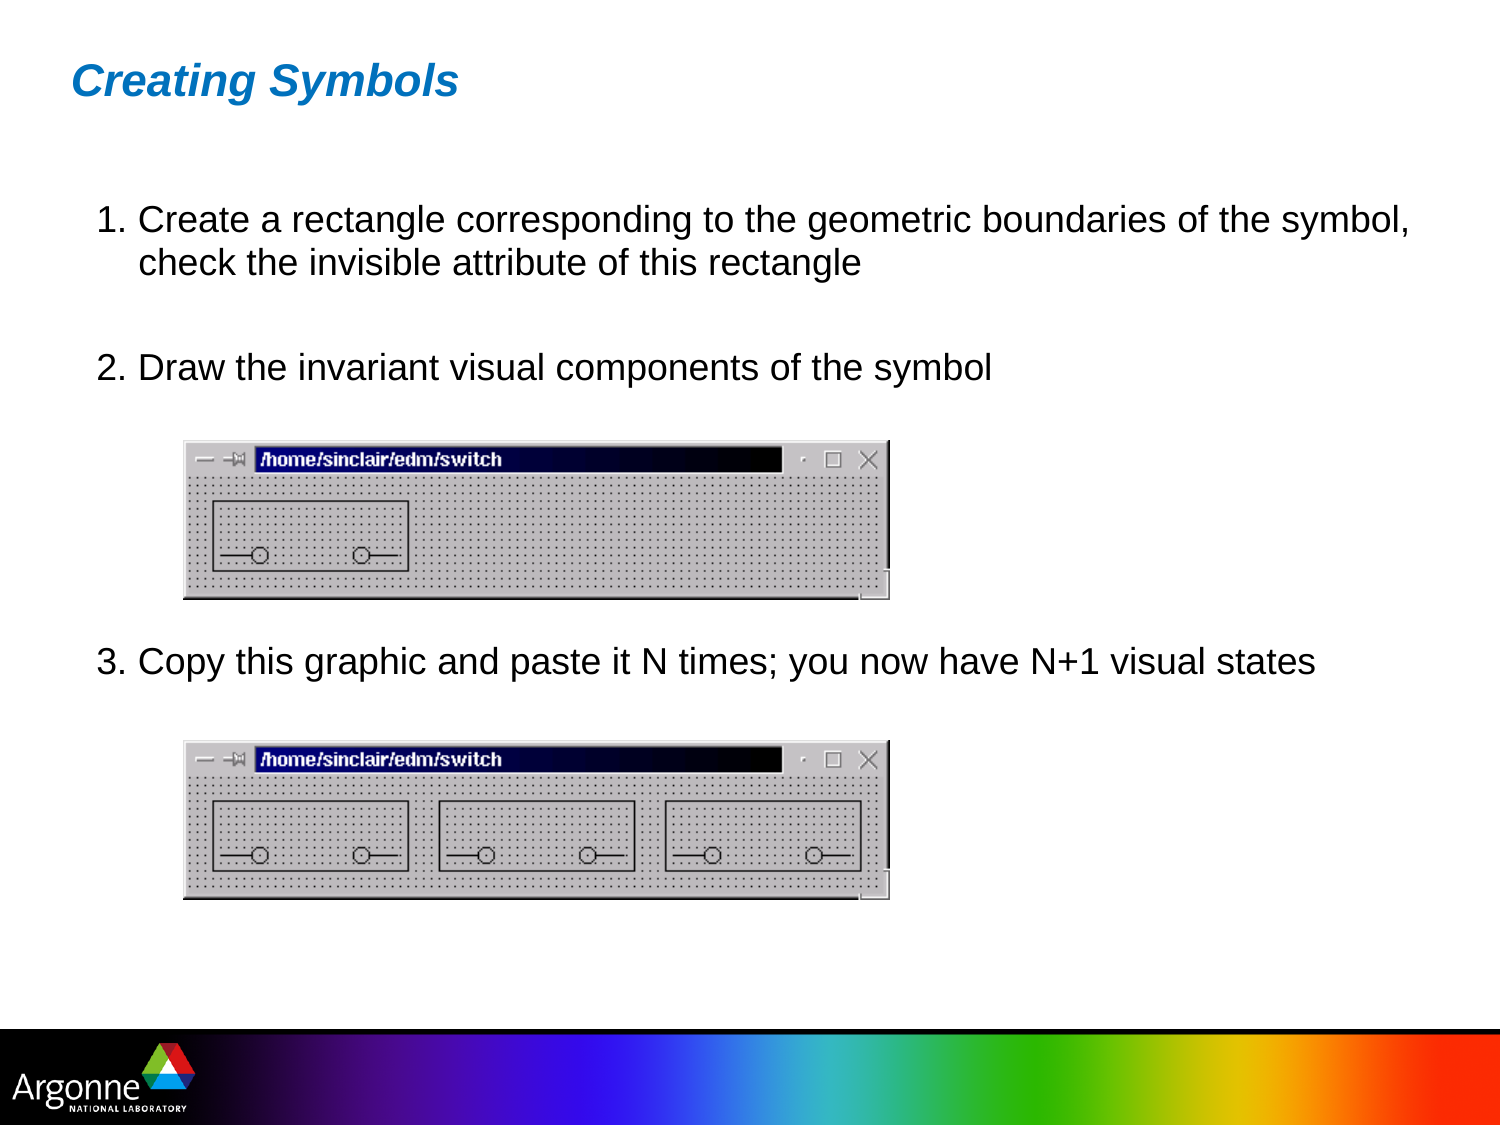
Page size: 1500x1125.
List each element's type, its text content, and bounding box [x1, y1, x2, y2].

text_box 2. Draw the invariant visual components of the symbol [81, 339, 1009, 397]
title Creating Symbols [55, 40, 1361, 125]
text_box 3. Copy this graphic and paste it N times; you now have N+1 visual states [81, 633, 1333, 691]
picture [183, 440, 890, 601]
text_box 1. Create a rectangle corresponding to the geometric boundaries of the symbol, check the invisible attribute of this rectangle [81, 191, 1427, 291]
picture [0, 1029, 1500, 1125]
picture [183, 740, 890, 901]
